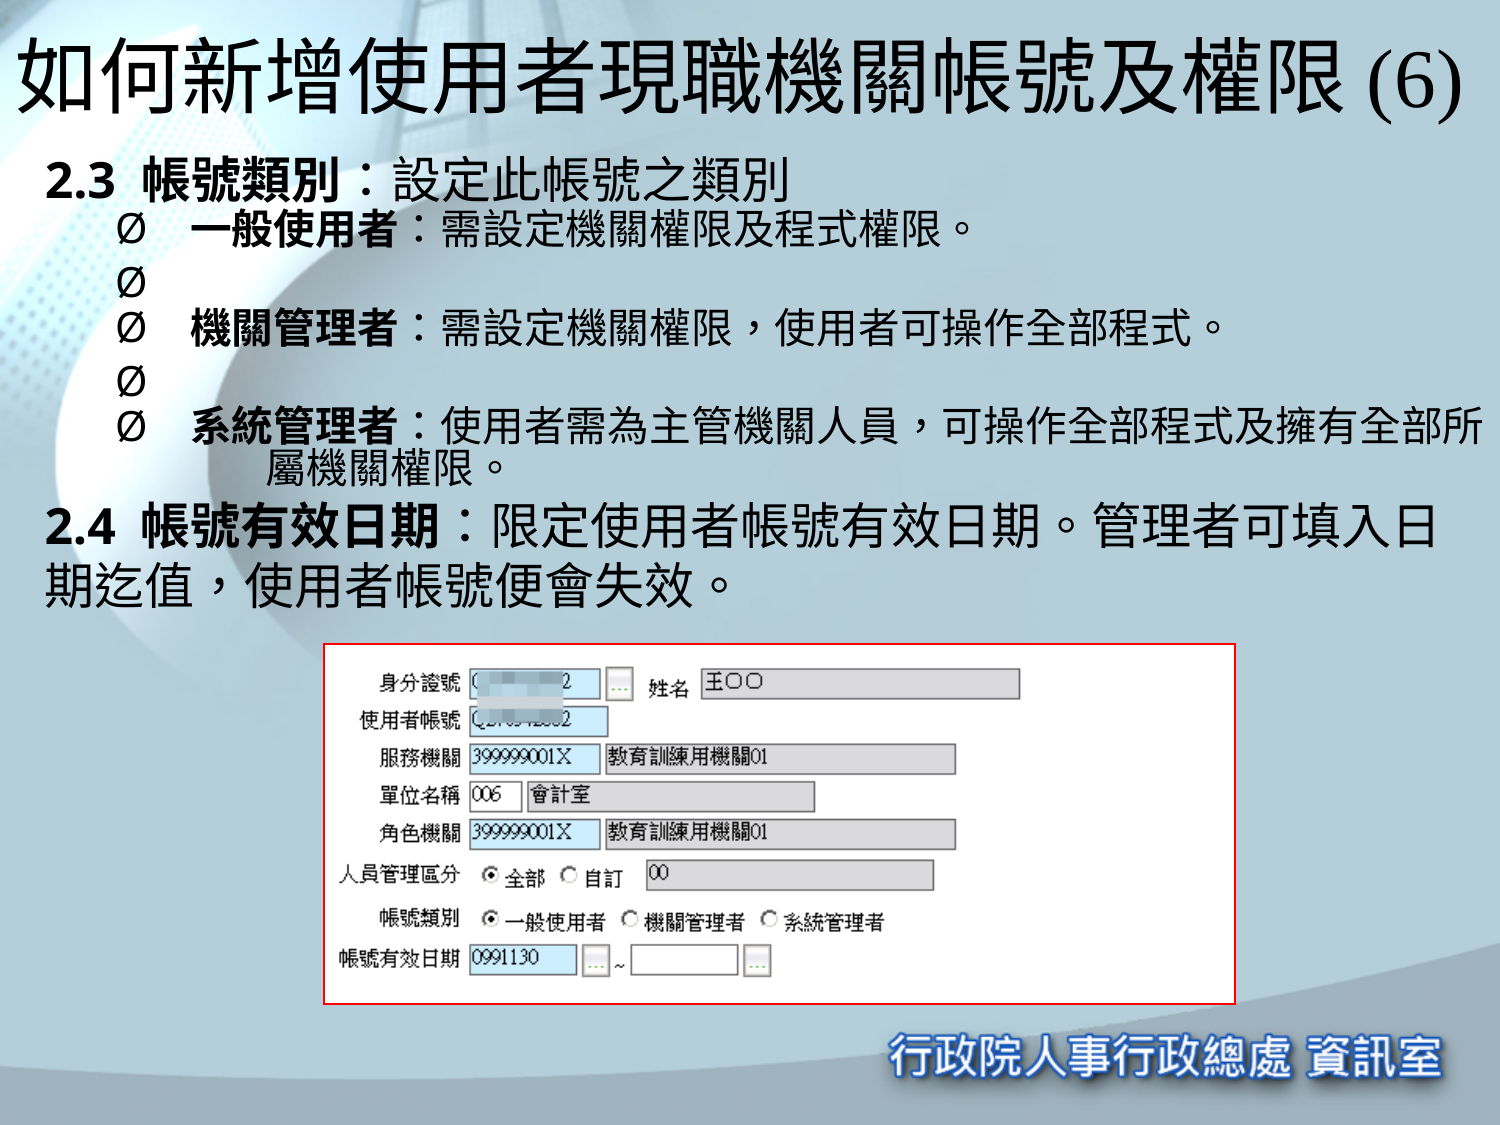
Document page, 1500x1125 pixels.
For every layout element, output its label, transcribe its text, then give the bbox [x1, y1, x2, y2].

text_box 2.4 帳號有效日期：限定使用者帳號有效日期。管理者可填入日期迄值，使用者帳號便會失效。 [30, 487, 1459, 622]
title 如何新增使用者現職機關帳號及權限(6) [0, 0, 1500, 149]
picture [324, 645, 1235, 1004]
text_box 2.3 帳號類別：設定此帳號之類別 [30, 141, 1339, 217]
text_box 一般使用者：需設定機關權限及程式權限。 機關管理者：需設定機關權限，使用者可操作全部程式。 系統管理者：使用者需為主管機關人員，可操作全部程式及擁有全部所屬機關權限。 [100, 204, 1500, 499]
